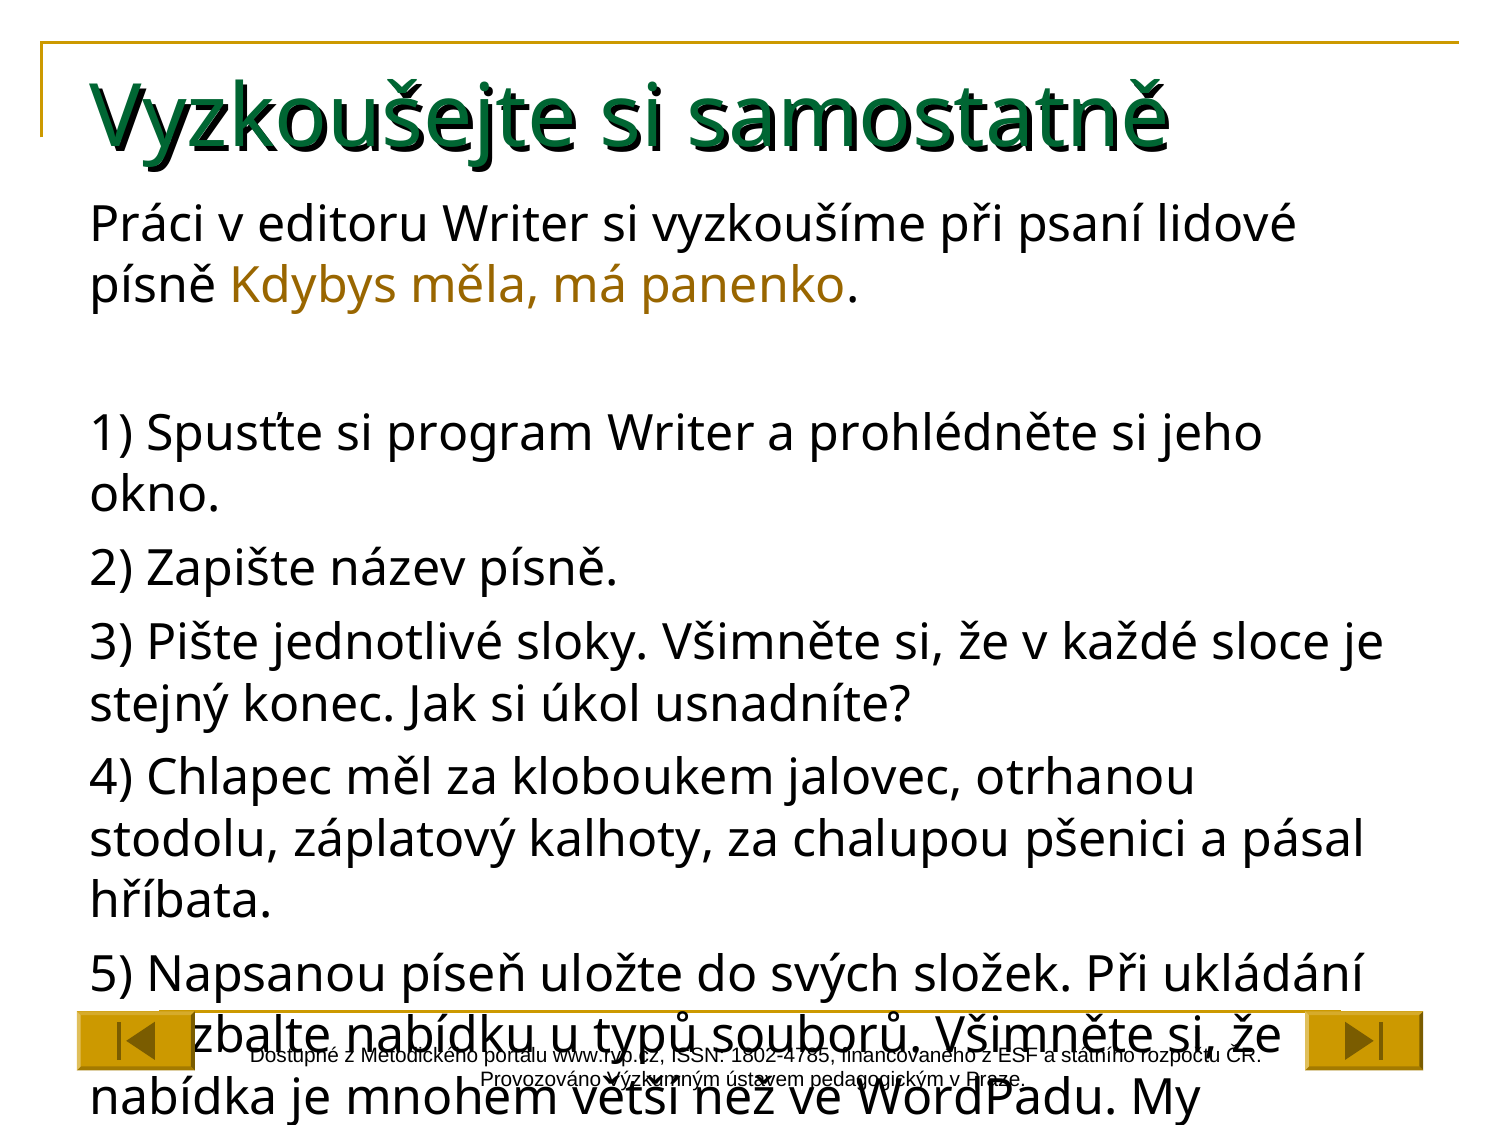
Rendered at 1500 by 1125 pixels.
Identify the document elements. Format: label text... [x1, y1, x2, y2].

text_box [78, 1011, 195, 1071]
text_box [1306, 1011, 1424, 1071]
list Práci v editoru Writer si vyzkoušíme při psaní lidové písně Kdybys měla, má panenko. 1) Spusťte si program Writer a prohlédněte si jeho okno. 2) Zapište název písně. 3) Pište jednotlivé sloky. Všimněte si, že v každé sloce je stejný konec. Jak si úkol usnadníte? 4) Chlapec měl za kloboukem jalovec, otrhanou stodolu, záplatový kalhoty, za chalupou pšenici a pásal hříbata. 5) Napsanou píseň uložte do svých složek. Při ukládání si rozbalte nabídku u typů souborů. Všimněte si, že nabídka je mnohem větší než ve WordPadu. My budeme ukládat jako typ: Textový dokument OpenDocument (.odt). [74, 184, 1412, 987]
title Vyzkoušejte si samostatně [75, 45, 1426, 173]
